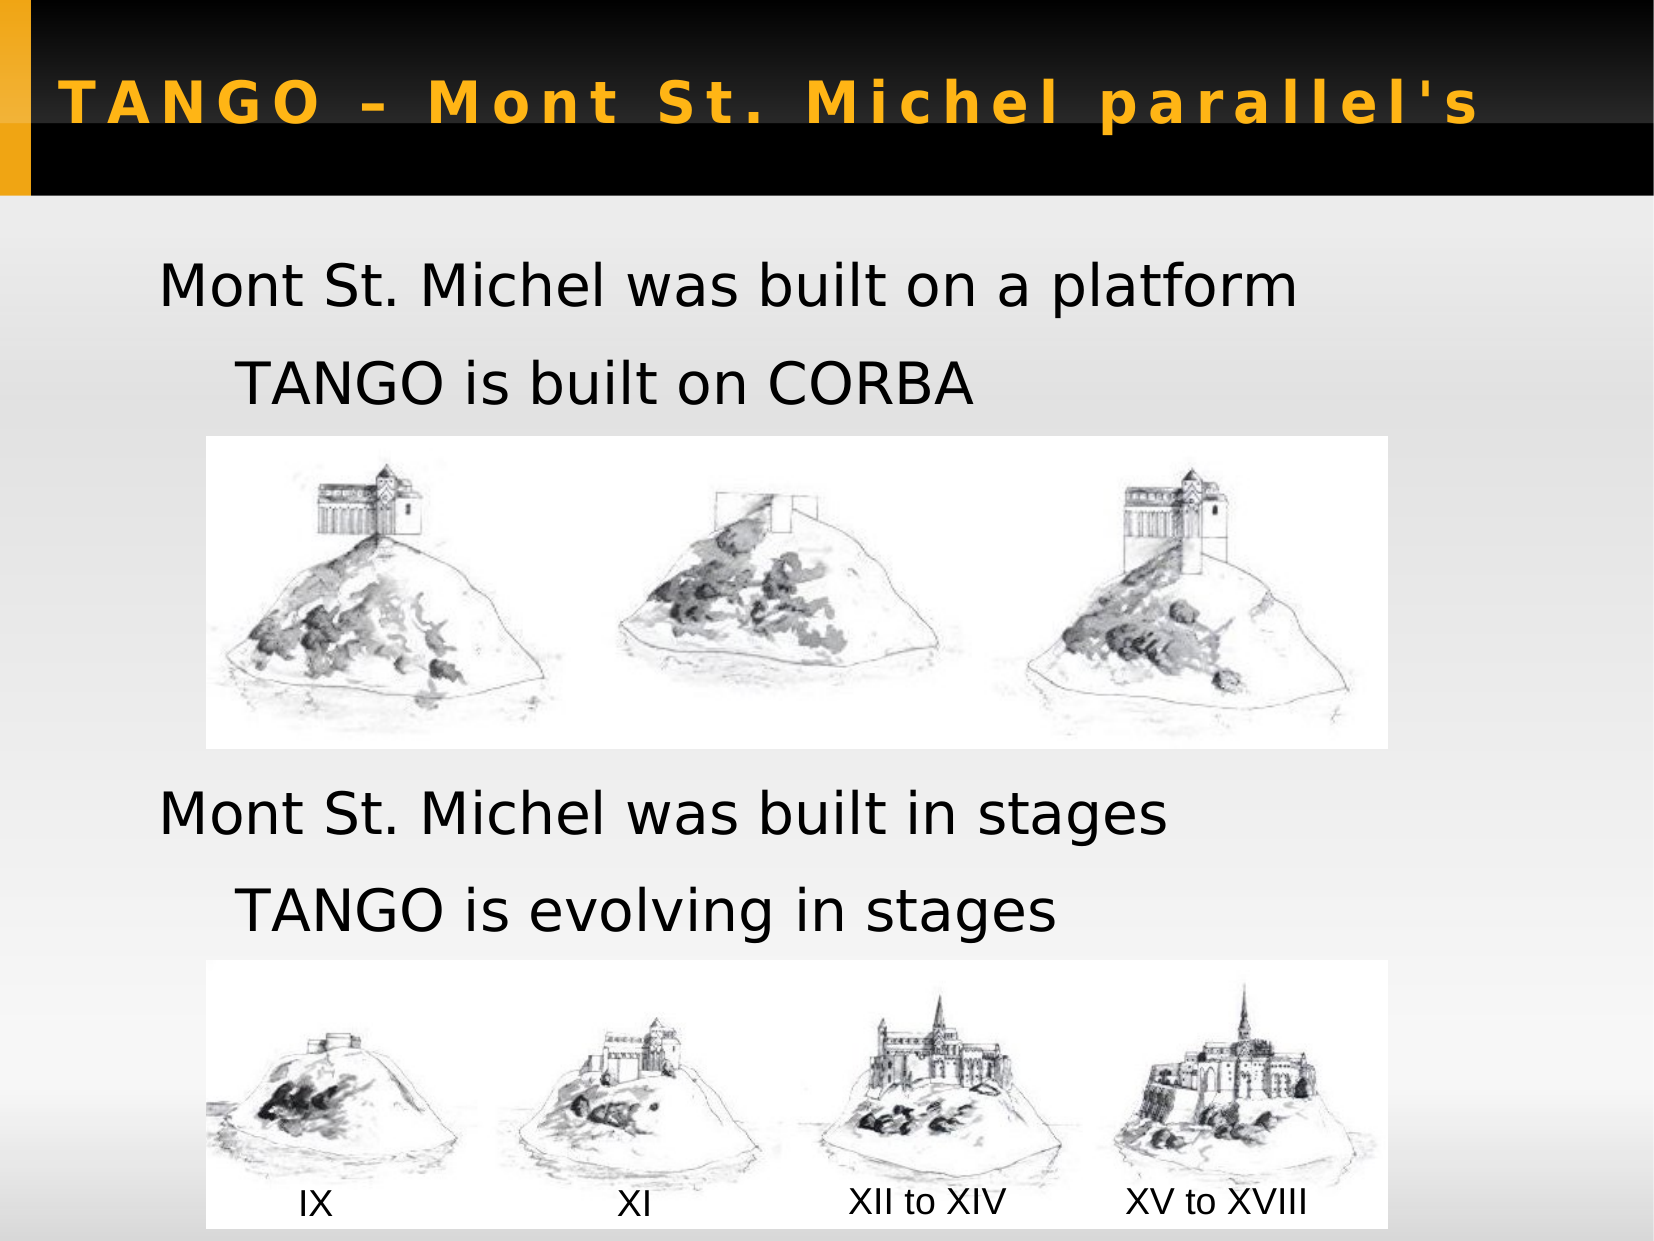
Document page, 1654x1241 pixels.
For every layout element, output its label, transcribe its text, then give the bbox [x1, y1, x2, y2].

picture [0, 0, 1654, 1241]
list Mont St. Michel was built on a platform TANGO is built on CORBA Mont St. Michel was built in stages TANGO is evolving in stages [141, 252, 1565, 946]
text_box XII to XIV [833, 1172, 1022, 1235]
text_box XV to XVIII [1110, 1172, 1324, 1235]
text_box XI [602, 1175, 668, 1237]
title TANGO – Mont St. Michel parallel's [59, 29, 1625, 178]
text_box IX [283, 1175, 349, 1237]
